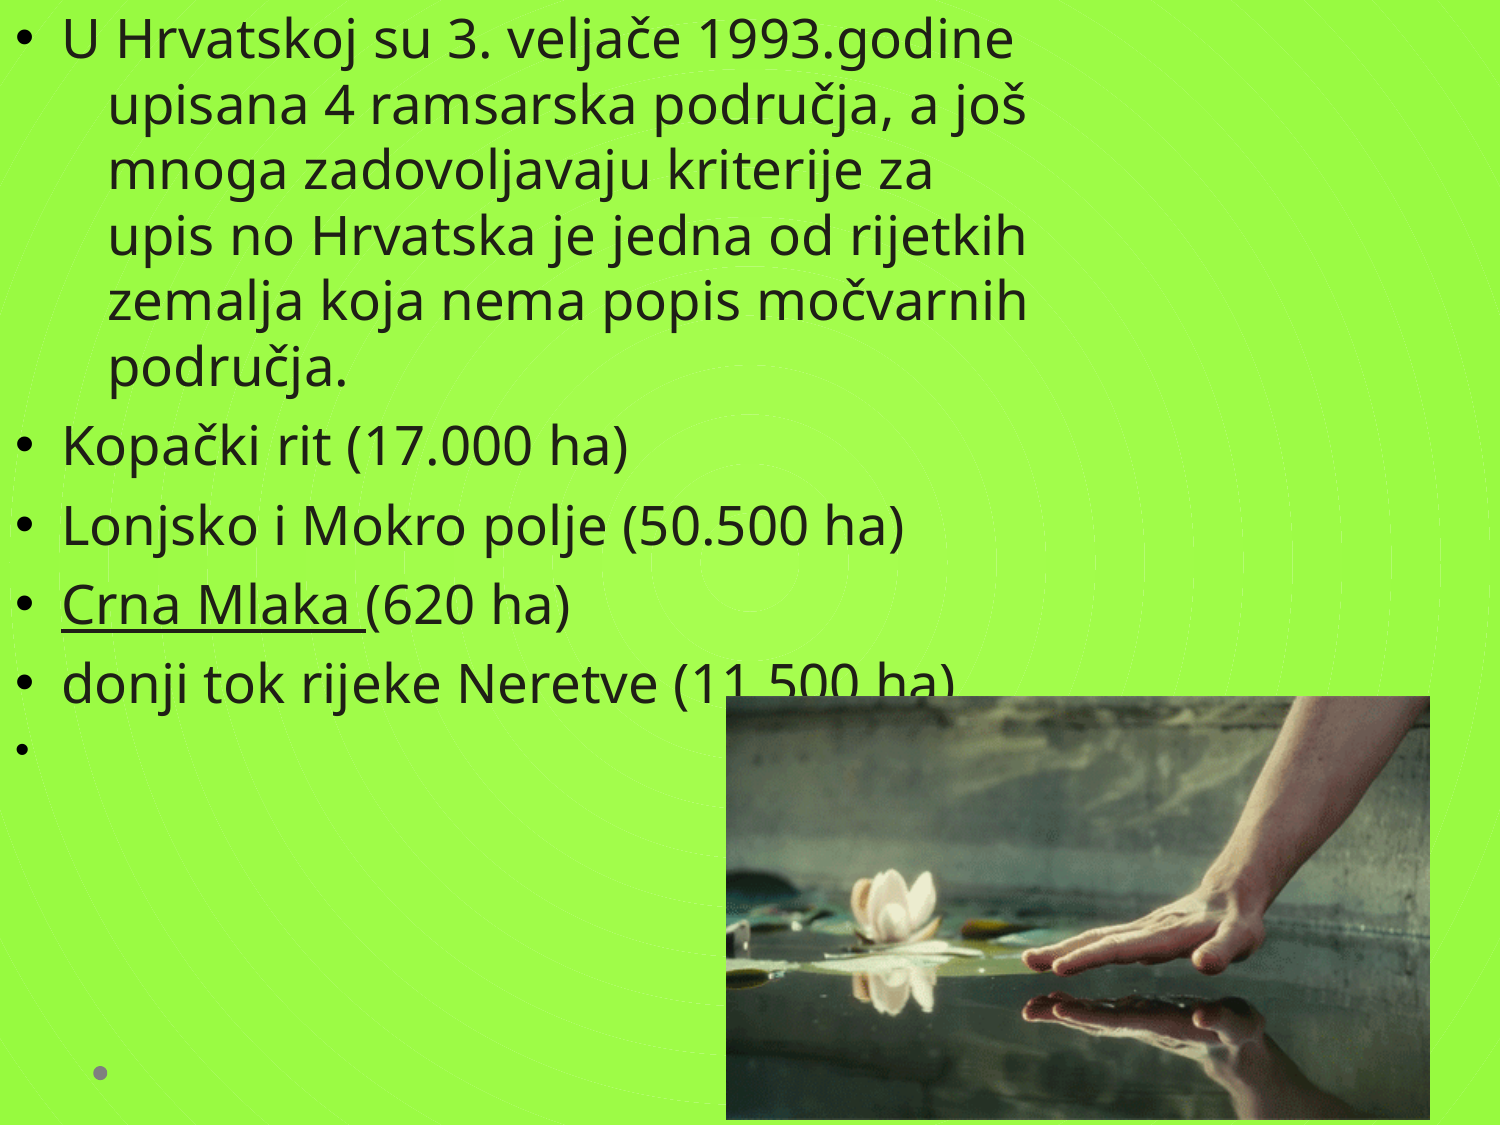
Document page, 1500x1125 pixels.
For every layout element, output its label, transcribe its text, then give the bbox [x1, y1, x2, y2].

list U Hrvatskoj su 3. veljače 1993.godine upisana 4 ramsarska područja, a još mnoga zadovoljavaju kriterije za upis no Hrvatska je jedna od rijetkih zemalja koja nema popis močvarnih područja. Kopački rit (17.000 ha) Lonjsko i Mokro polje (50.500 ha) Crna Mlaka (620 ha) donji tok rijeke Neretve (11.500 ha) [0, 0, 1052, 739]
picture [726, 696, 1430, 1120]
